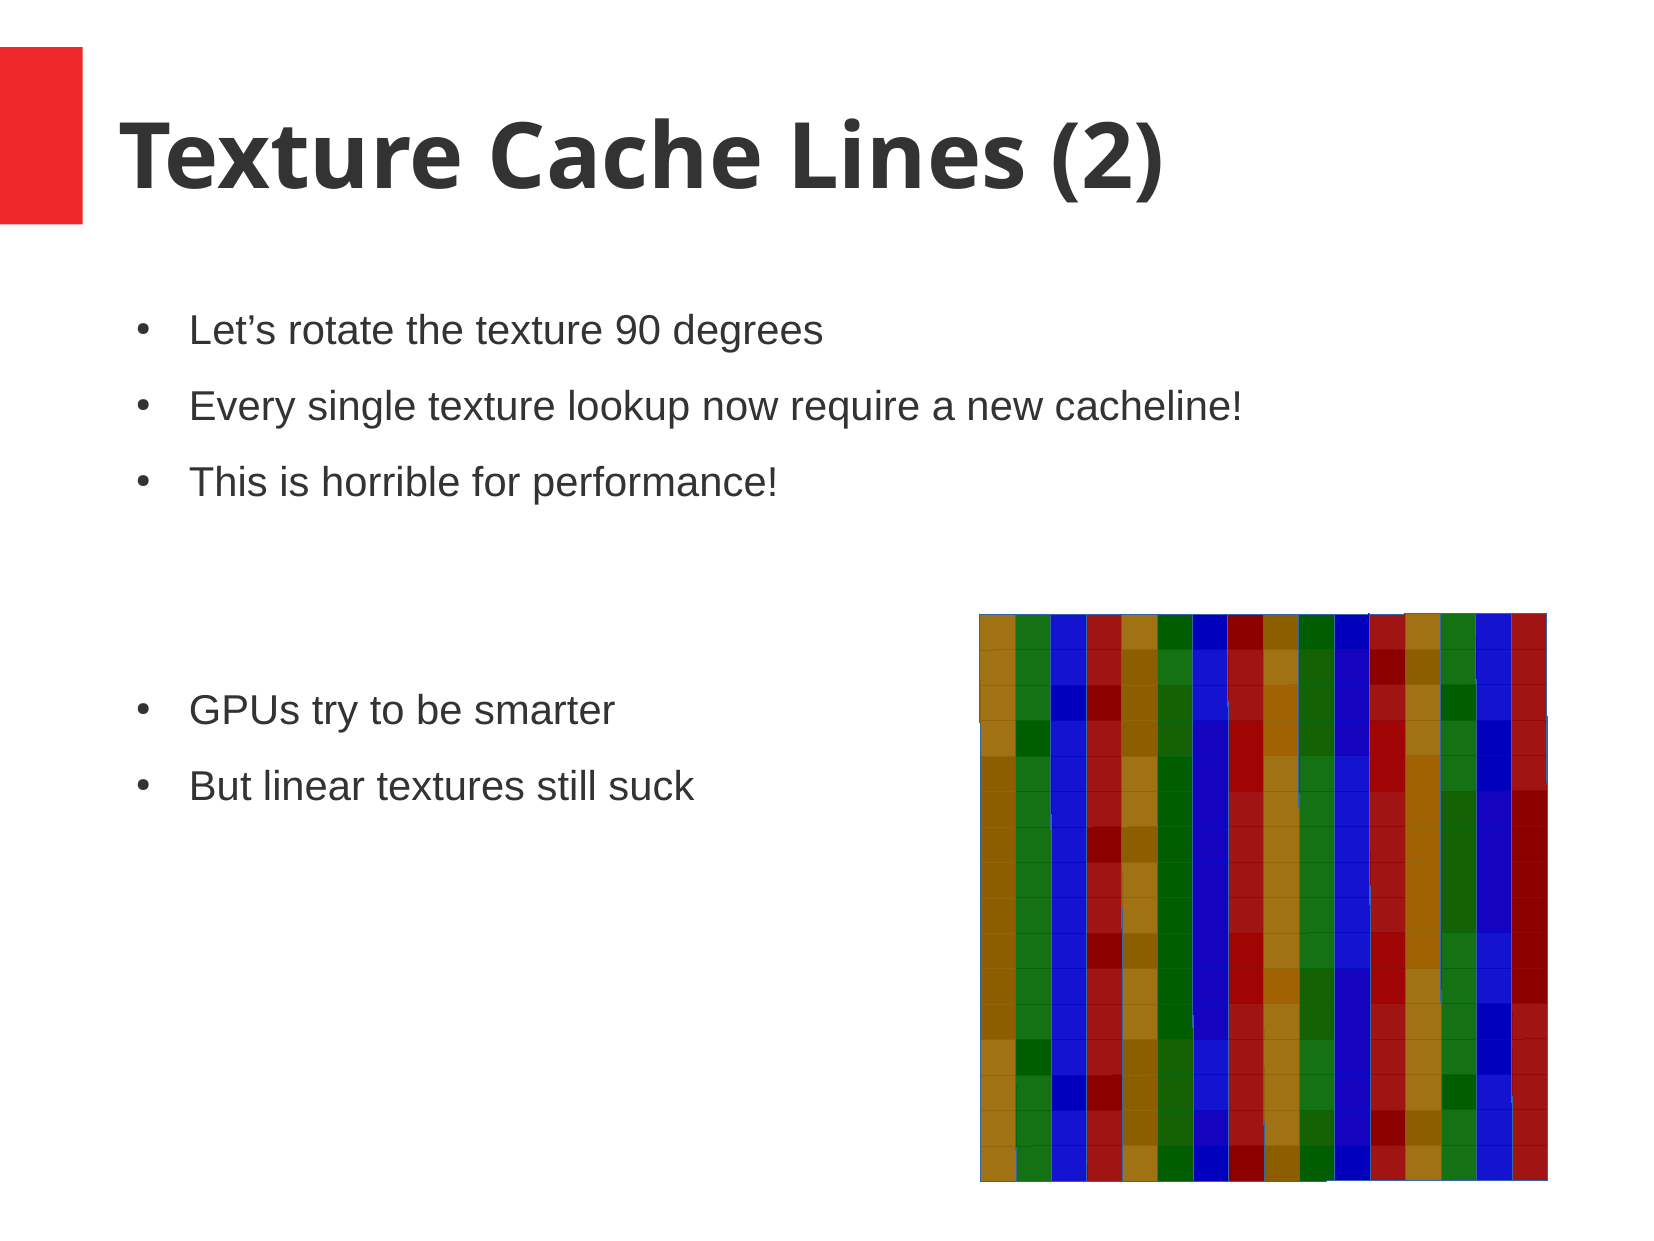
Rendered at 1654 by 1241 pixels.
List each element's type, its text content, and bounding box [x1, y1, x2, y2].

text_box [979, 613, 1548, 1182]
list Let’s rotate the texture 90 degrees Every single texture lookup now require a new cacheline! This is horrible for performance! GPUs try to be smarter But linear textures still suck [118, 307, 1595, 1074]
title Texture Cache Lines (2) [118, 49, 1571, 257]
